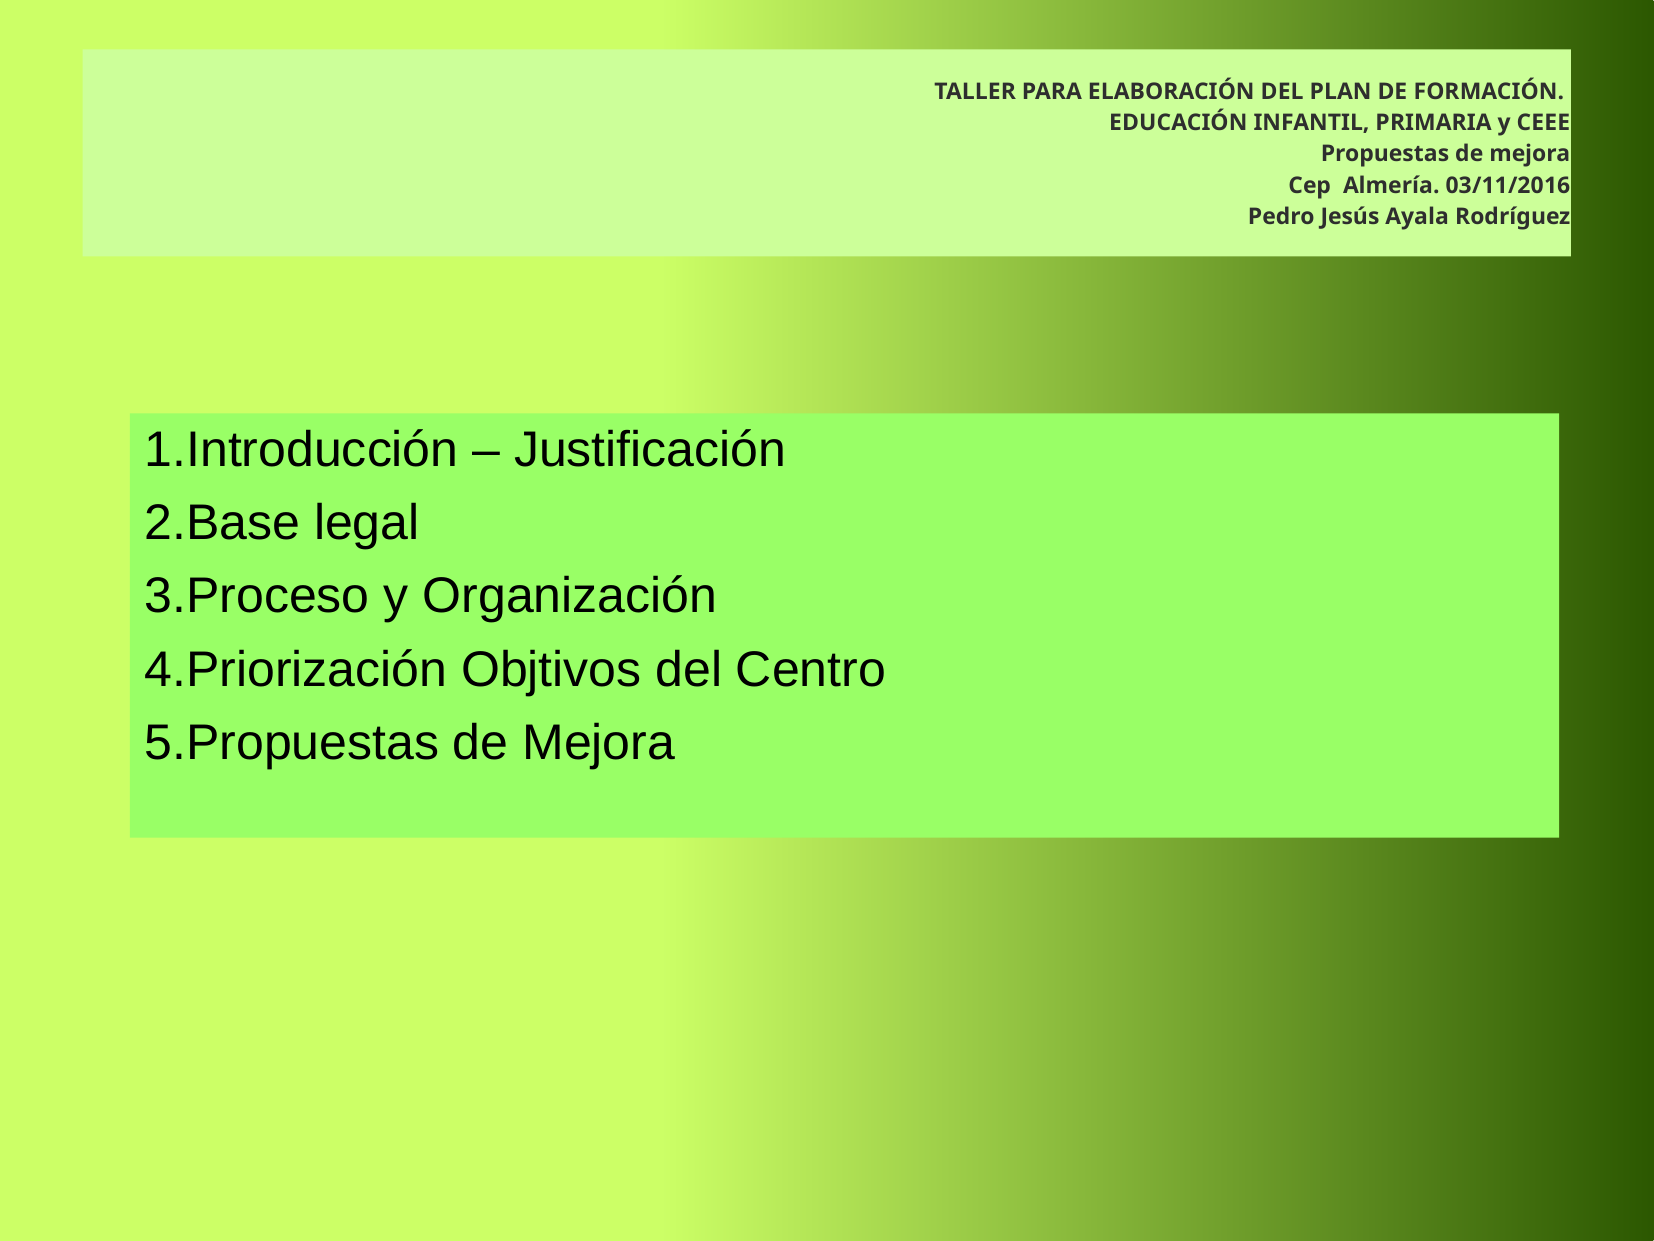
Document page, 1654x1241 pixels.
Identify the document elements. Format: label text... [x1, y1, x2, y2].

title TALLER PARA ELABORACIÓN DEL PLAN DE FORMACIÓN. EDUCACIÓN INFANTIL, PRIMARIA y CEEE Propuestas de mejora Cep Almería. 03/11/2016 Pedro Jesús Ayala Rodríguez [82, 49, 1571, 257]
text_box Introducción – Justificación Base legal Proceso y Organización Priorización Objtivos del Centro Propuestas de Mejora [129, 413, 1560, 838]
